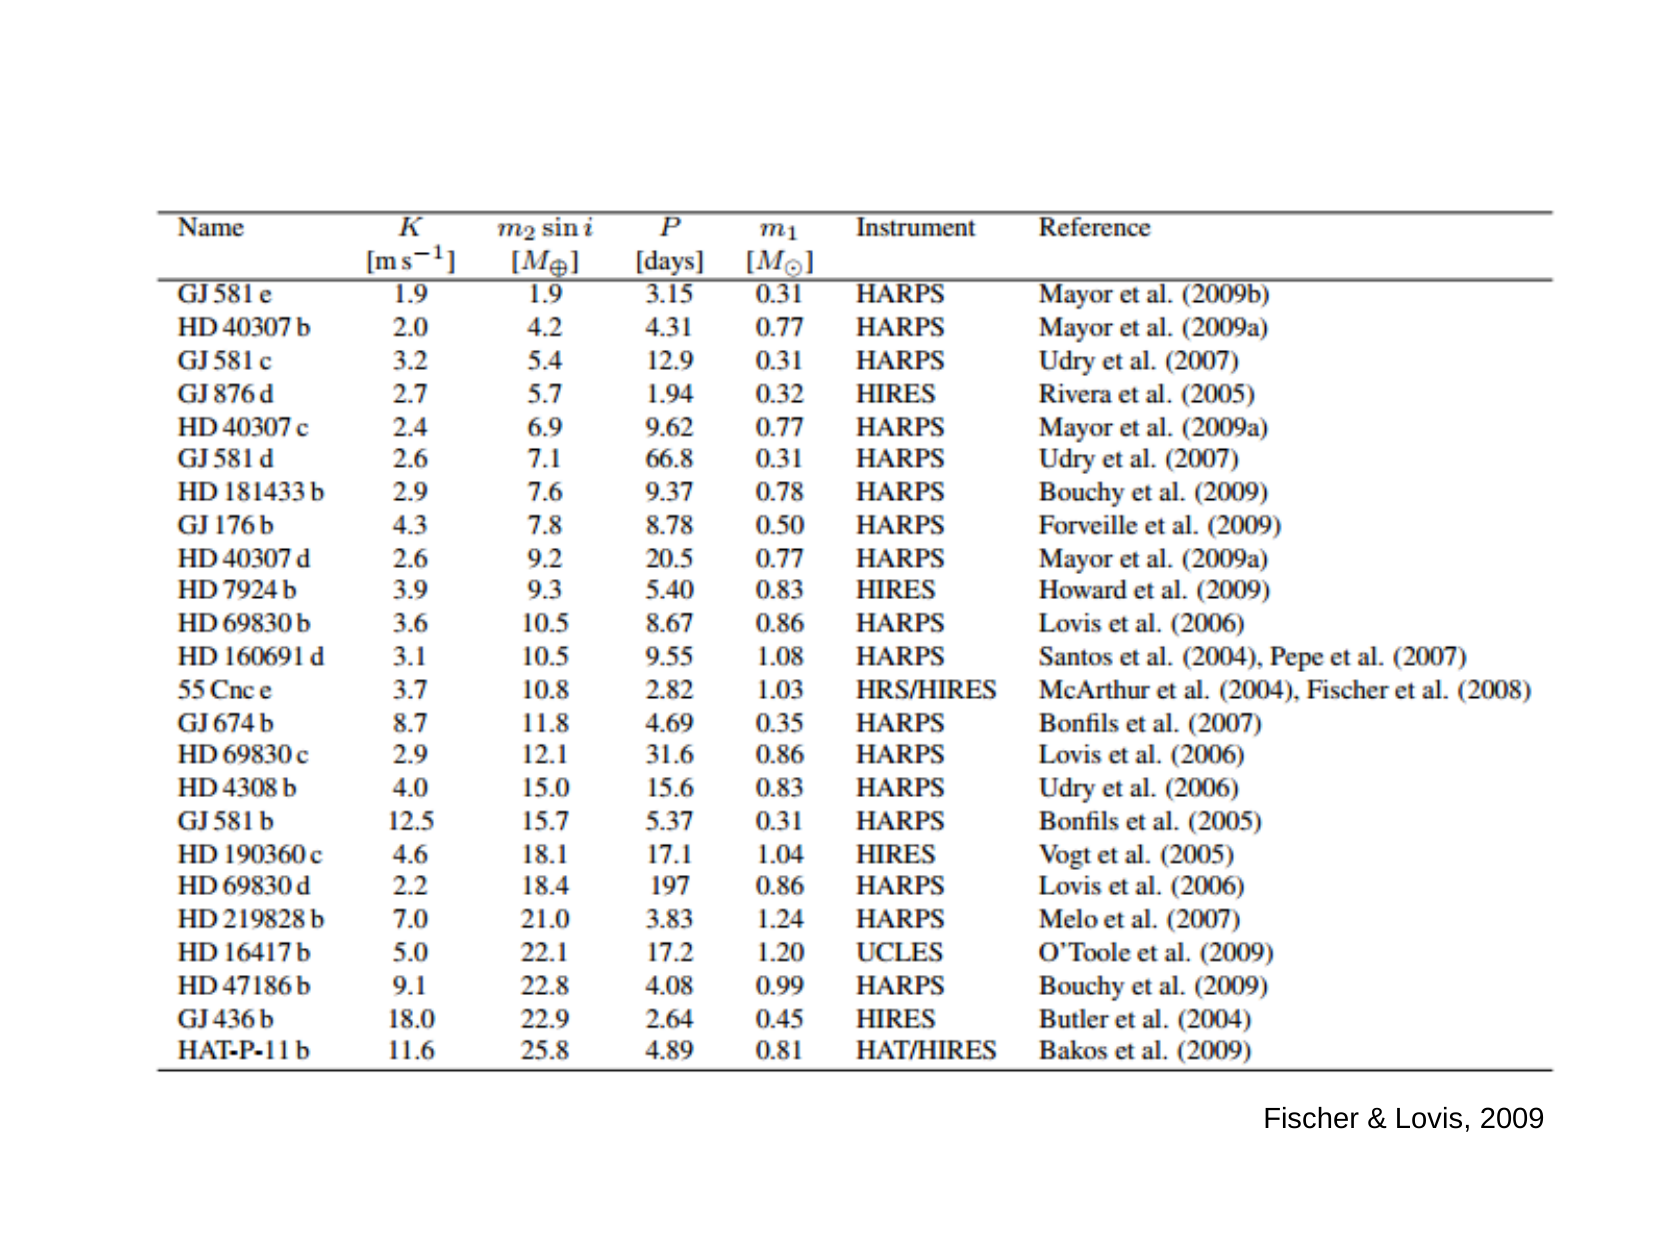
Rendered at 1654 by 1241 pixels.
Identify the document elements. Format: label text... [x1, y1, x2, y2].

picture [113, 151, 1591, 1096]
text_box Fischer & Lovis, 2009 [1065, 1095, 1561, 1143]
